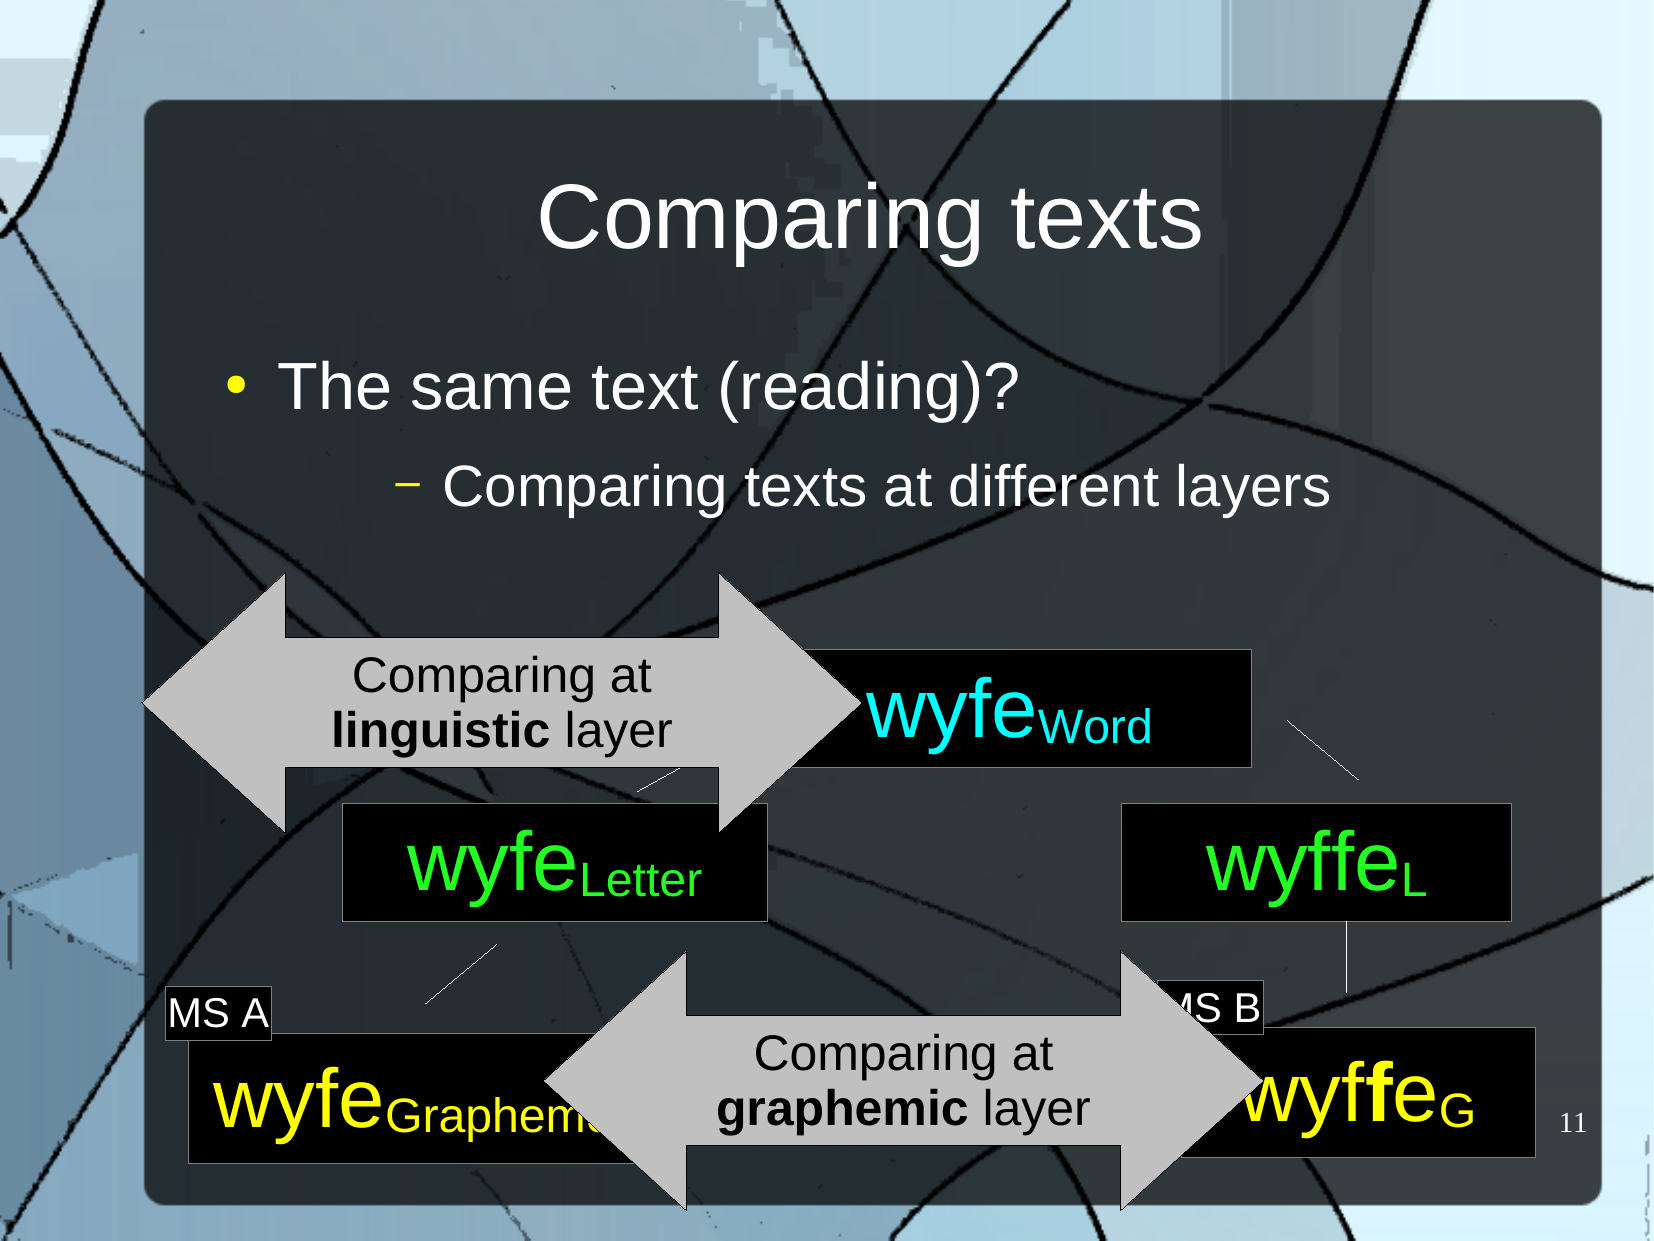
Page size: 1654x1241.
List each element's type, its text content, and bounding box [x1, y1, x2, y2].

text_box wyffeG [1181, 1027, 1536, 1158]
text_box wyfeGrapheme [188, 1033, 634, 1164]
text_box Comparing at graphemic layer [543, 950, 1264, 1211]
text_box Comparing at linguistic layer [141, 572, 863, 833]
text_box wyfeWord [792, 649, 1252, 768]
title Comparing texts [159, 108, 1583, 325]
text_box wyfeLetter [342, 803, 768, 922]
text_box wyffeG [1250, 1082, 1264, 1114]
text_box MS B [1157, 980, 1264, 1035]
text_box MS A [165, 986, 272, 1041]
text_box wyffeL [1121, 803, 1512, 922]
list The same text (reading)? Comparing texts at different layers [206, 349, 1571, 519]
picture [0, 0, 1654, 1241]
